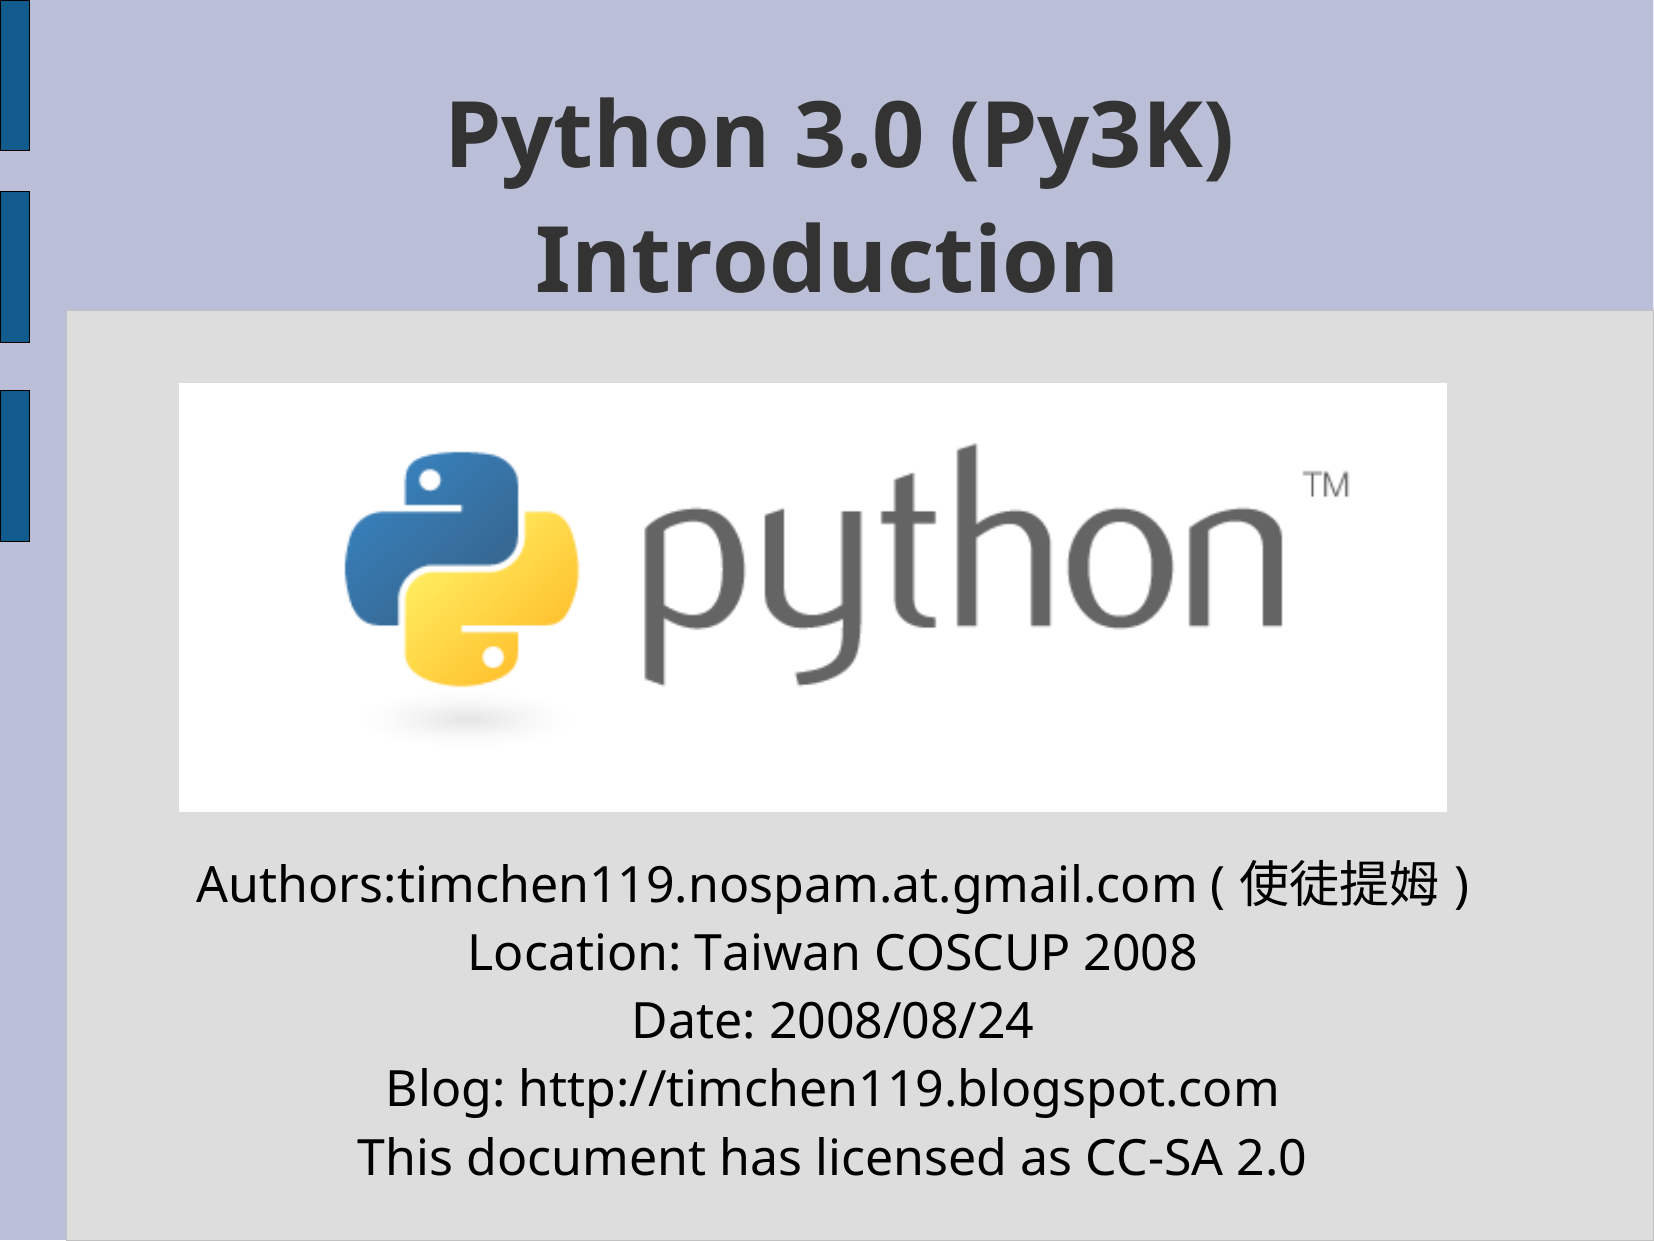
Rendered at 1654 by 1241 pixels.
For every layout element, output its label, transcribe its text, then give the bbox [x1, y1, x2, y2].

subtitle Authors: timchen119.nospam.at.gmail.com (使徒提姆) Location: Taiwan COSCUP 2008 Date: 2008/08/24 Blog: http://timchen119.blogspot.com This document has licensed as CC-SA 2.0 [118, 856, 1531, 1178]
picture [179, 383, 1447, 812]
title Python 3.0 (Py3K) Introduction [121, 84, 1534, 305]
